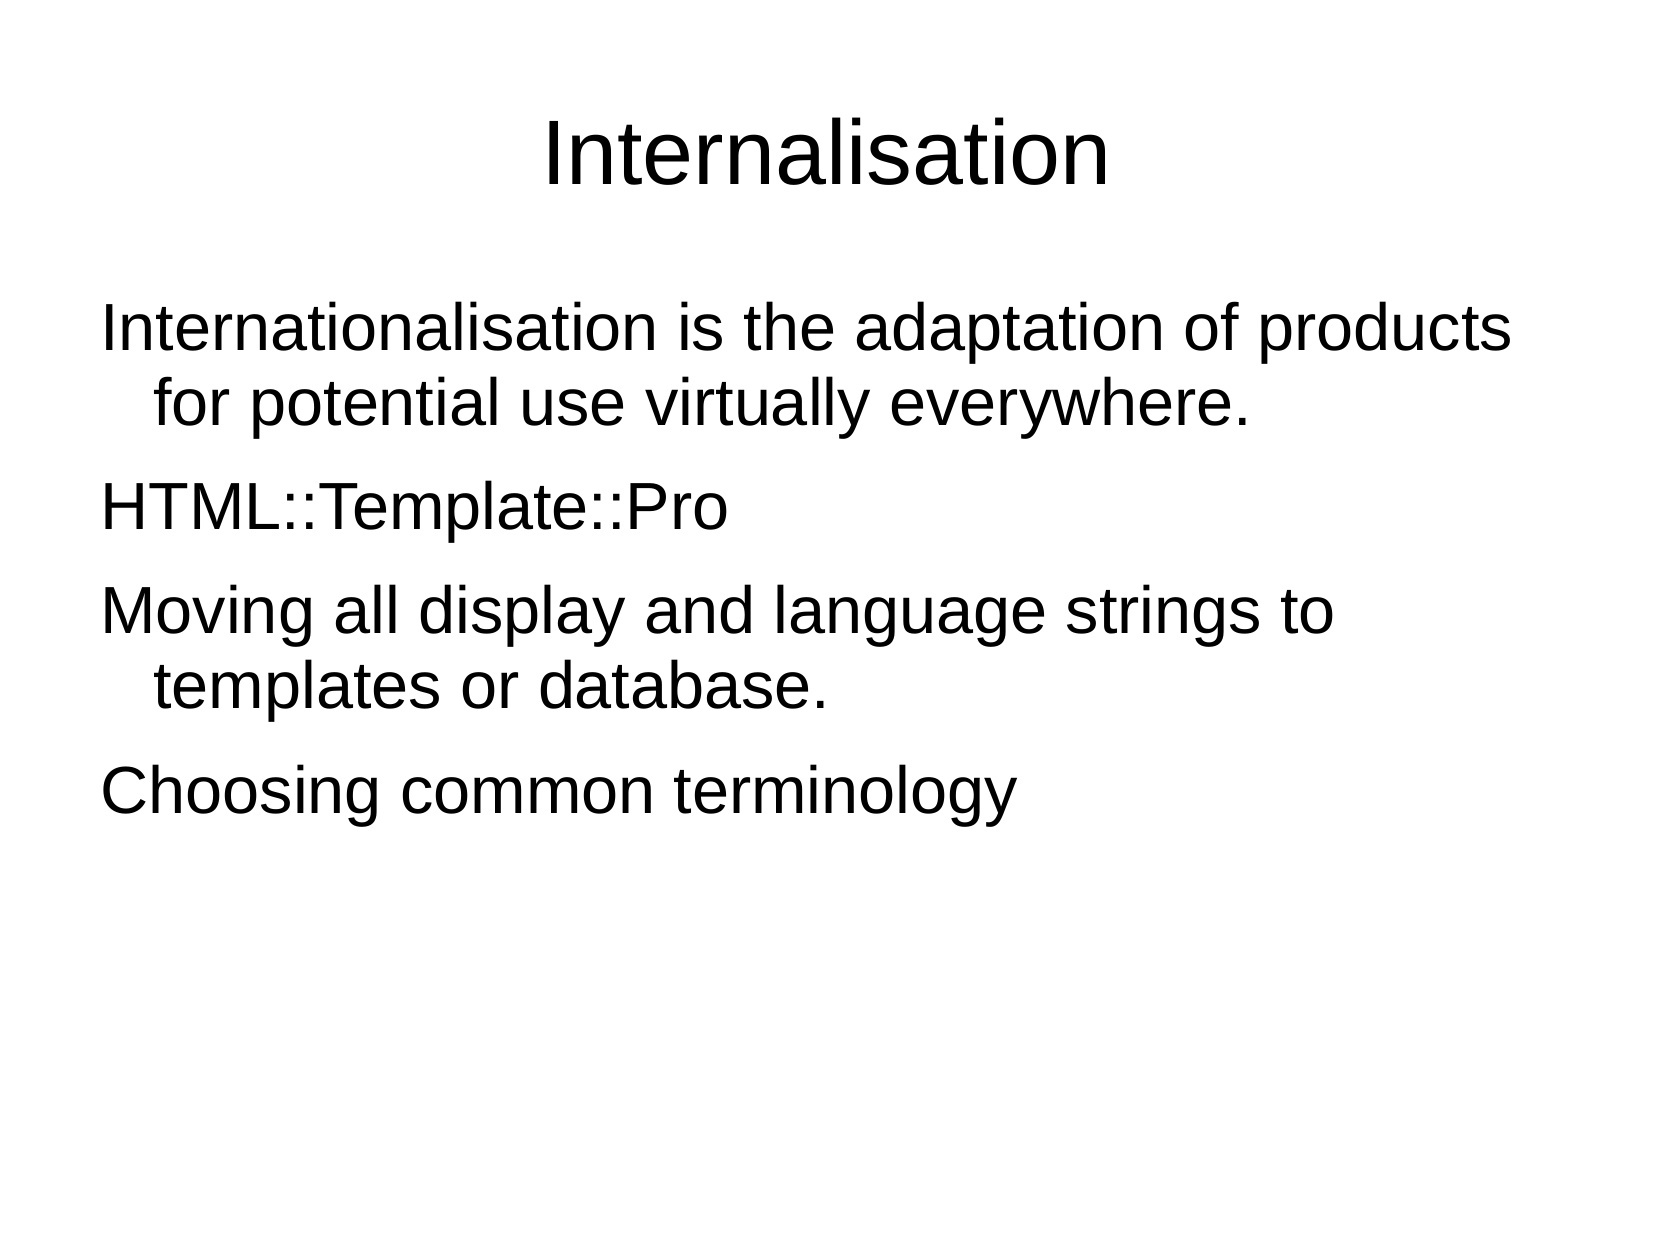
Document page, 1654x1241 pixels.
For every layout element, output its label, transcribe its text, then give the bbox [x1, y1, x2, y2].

list Internationalisation is the adaptation of products for potential use virtually everywhere. HTML::Template::Pro Moving all display and language strings to templates or database. Choosing common terminology [82, 290, 1571, 1094]
title Internalisation [82, 56, 1571, 250]
